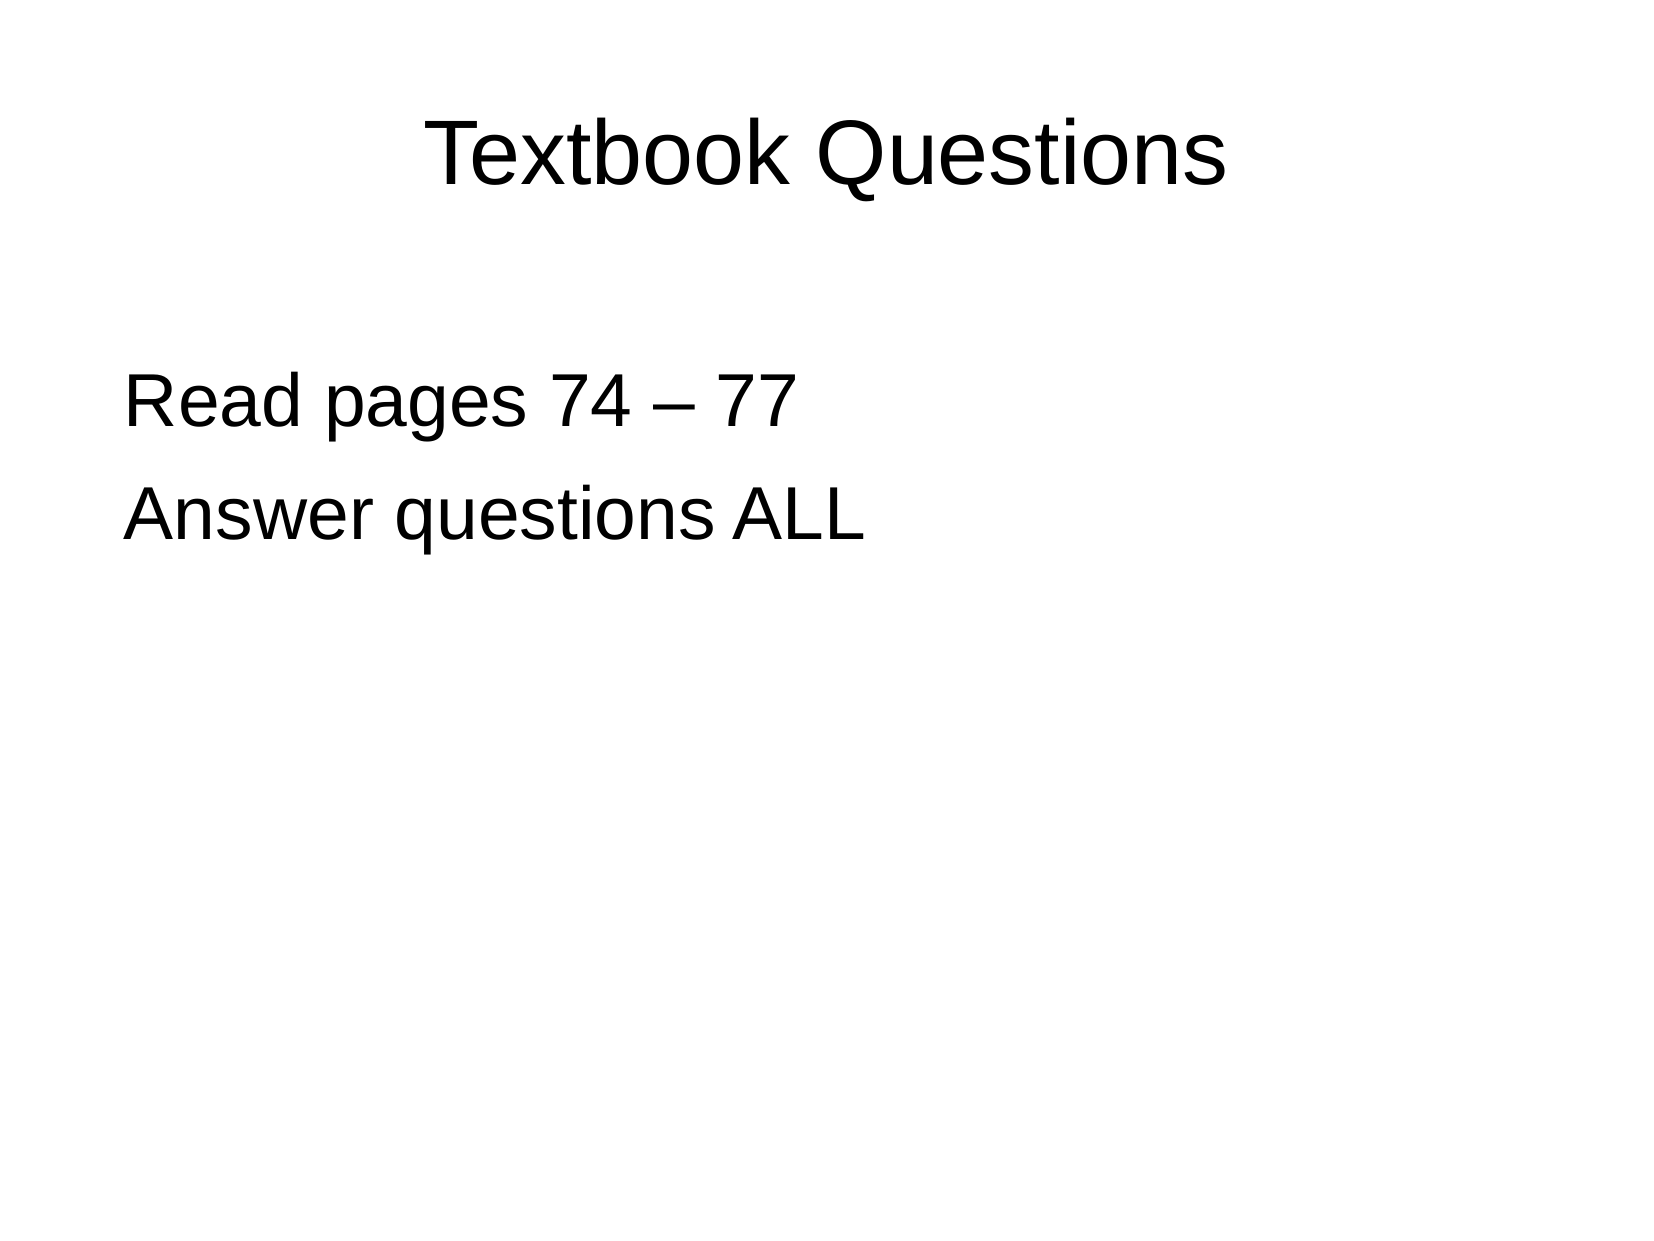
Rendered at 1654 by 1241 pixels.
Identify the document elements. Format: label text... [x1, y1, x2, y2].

title Textbook Questions [82, 49, 1571, 257]
list Read pages 74 – 77 Answer questions ALL [124, 358, 1530, 1088]
